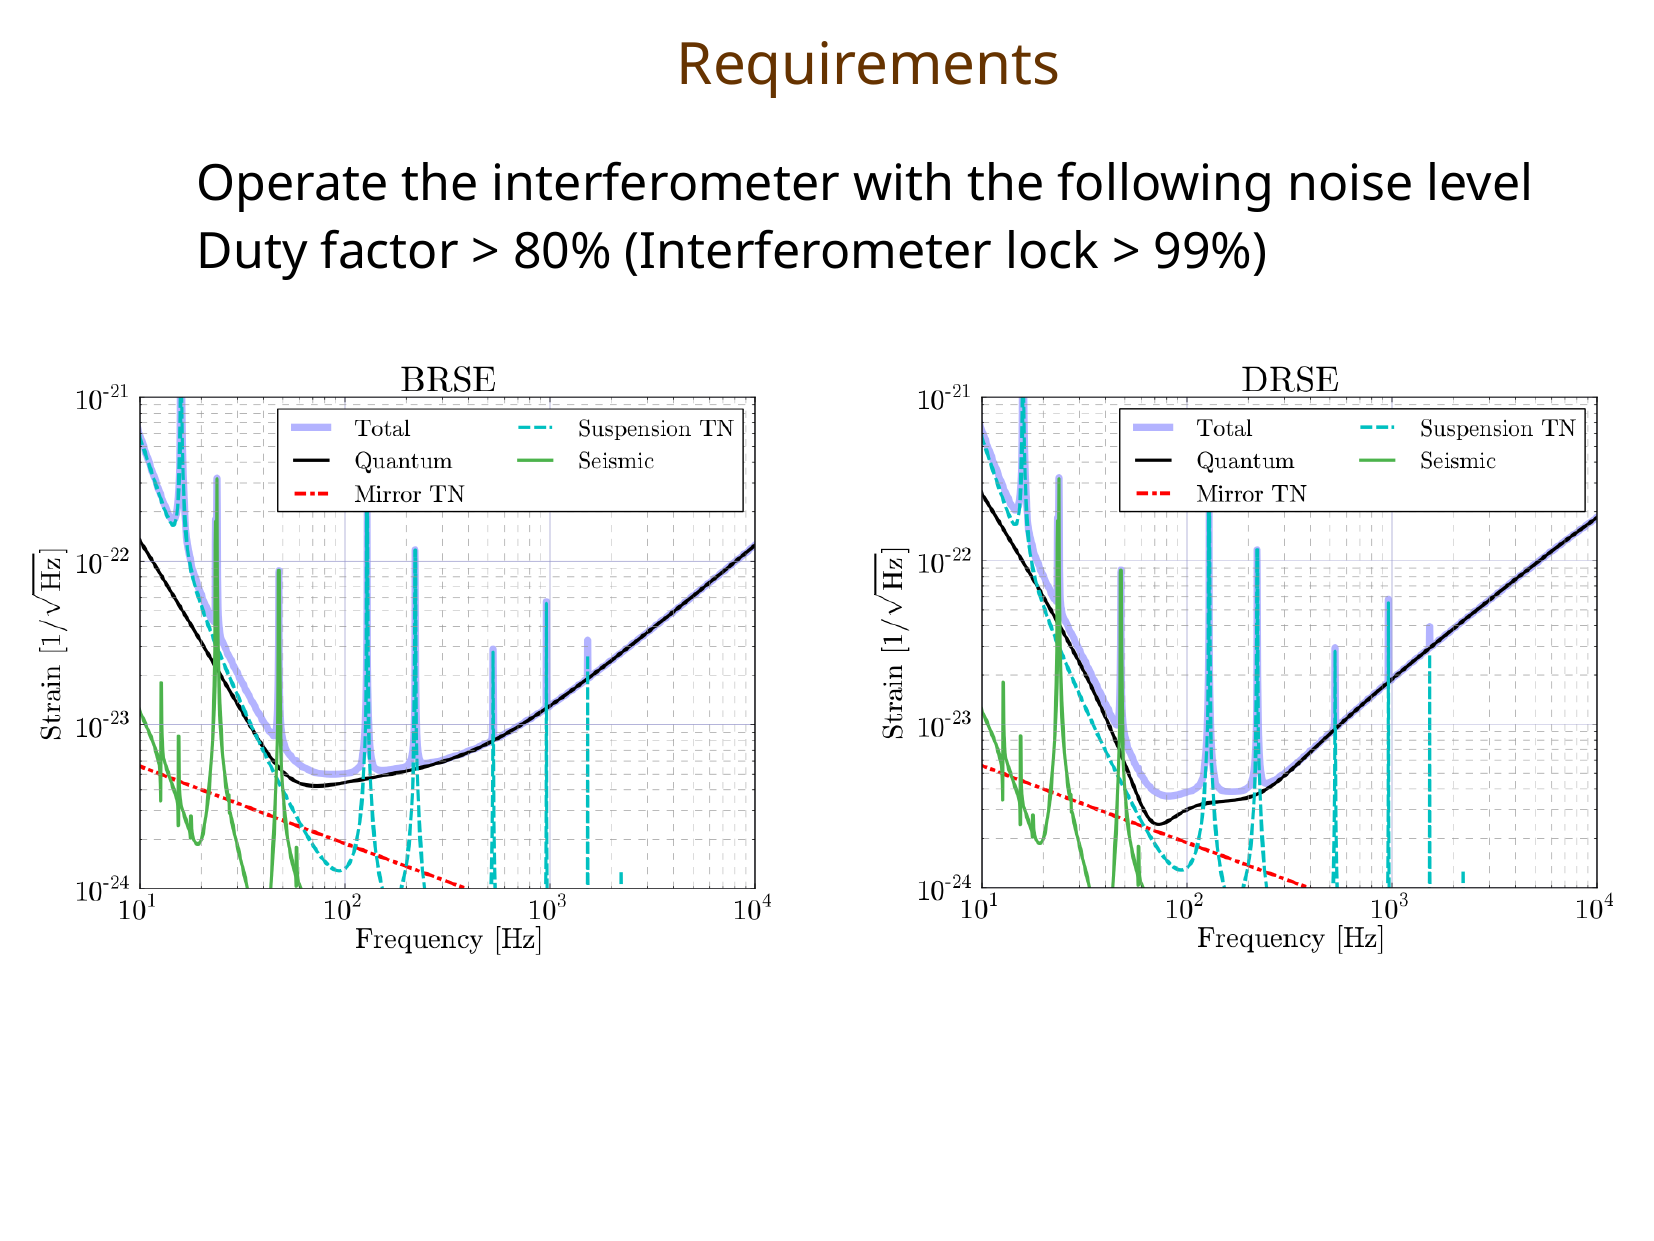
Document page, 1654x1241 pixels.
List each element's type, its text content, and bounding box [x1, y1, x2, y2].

text_box Operate the interferometer with the following noise level Duty factor > 80% (Interferometer lock > 99%) [182, 139, 1457, 275]
picture [24, 361, 793, 960]
picture [866, 361, 1635, 959]
text_box Requirements [662, 14, 1042, 100]
